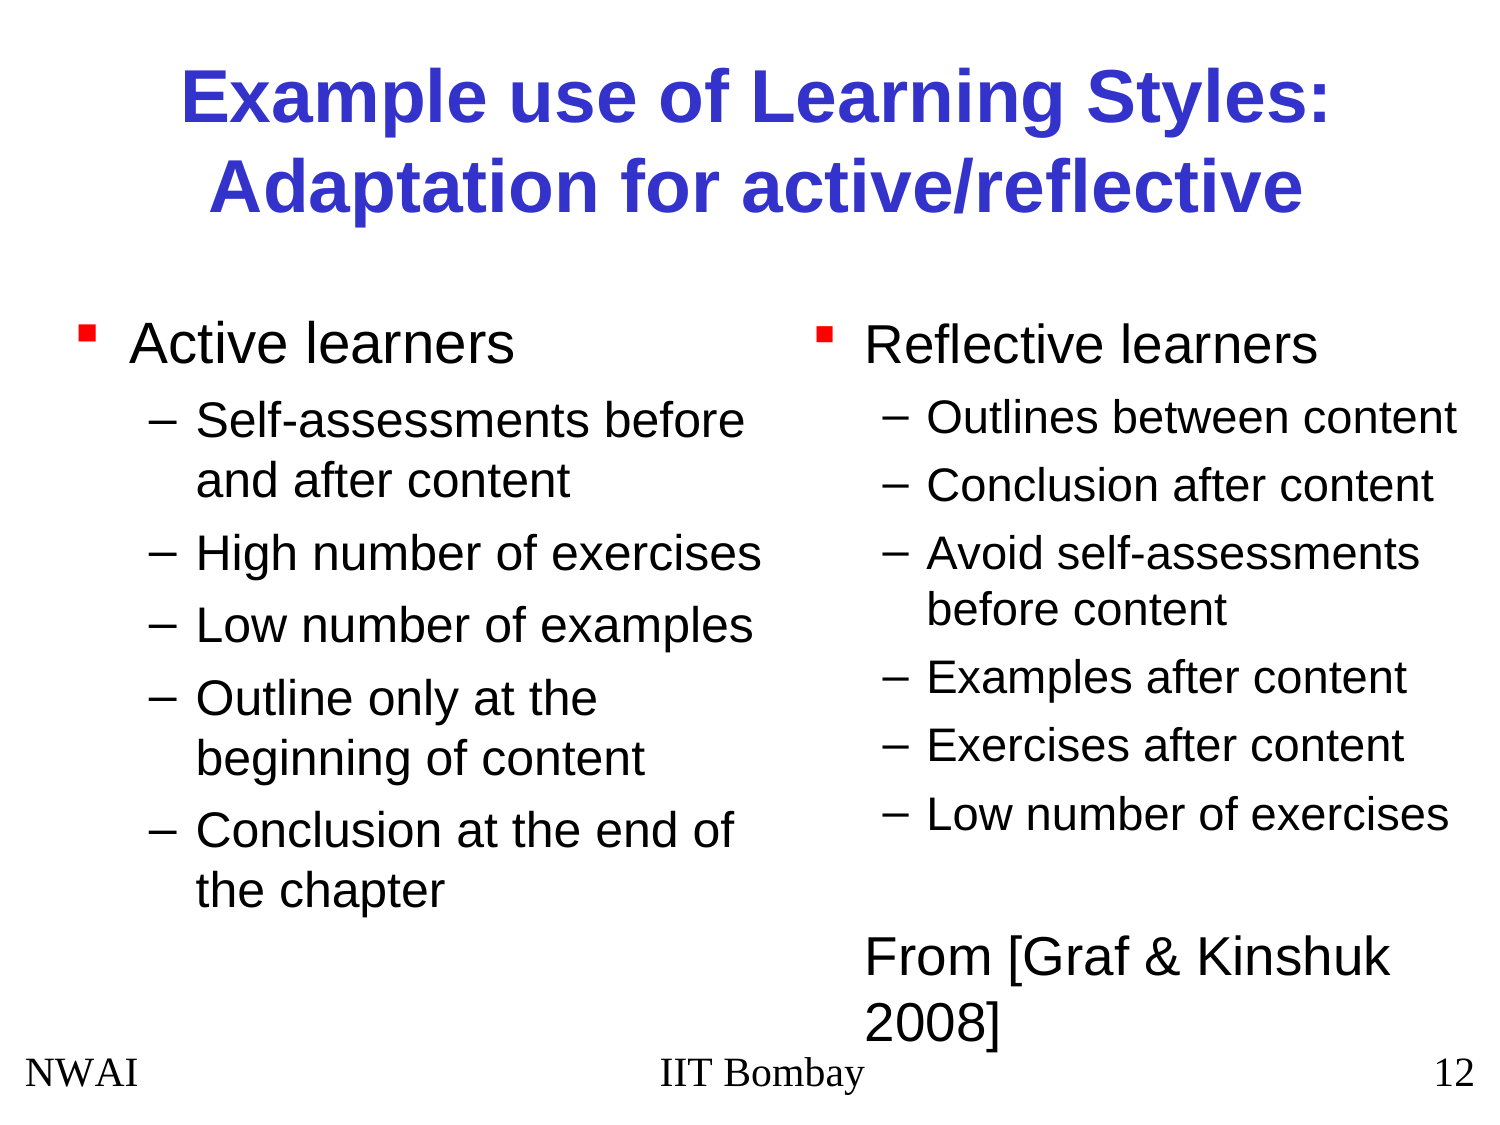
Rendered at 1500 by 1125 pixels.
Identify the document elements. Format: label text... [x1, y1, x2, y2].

list Active learners Self-assessments before and after content High number of exercises Low number of examples Outline only at the beginning of content Conclusion at the end of the chapter [59, 297, 798, 1081]
title Example use of Learning Styles: Adaptation for active/reflective [37, 39, 1477, 236]
list Reflective learners Outlines between content Conclusion after content Avoid self-assessments before content Examples after content Exercises after content Low number of exercises From [Graf & Kinshuk 2008] [797, 301, 1500, 1069]
